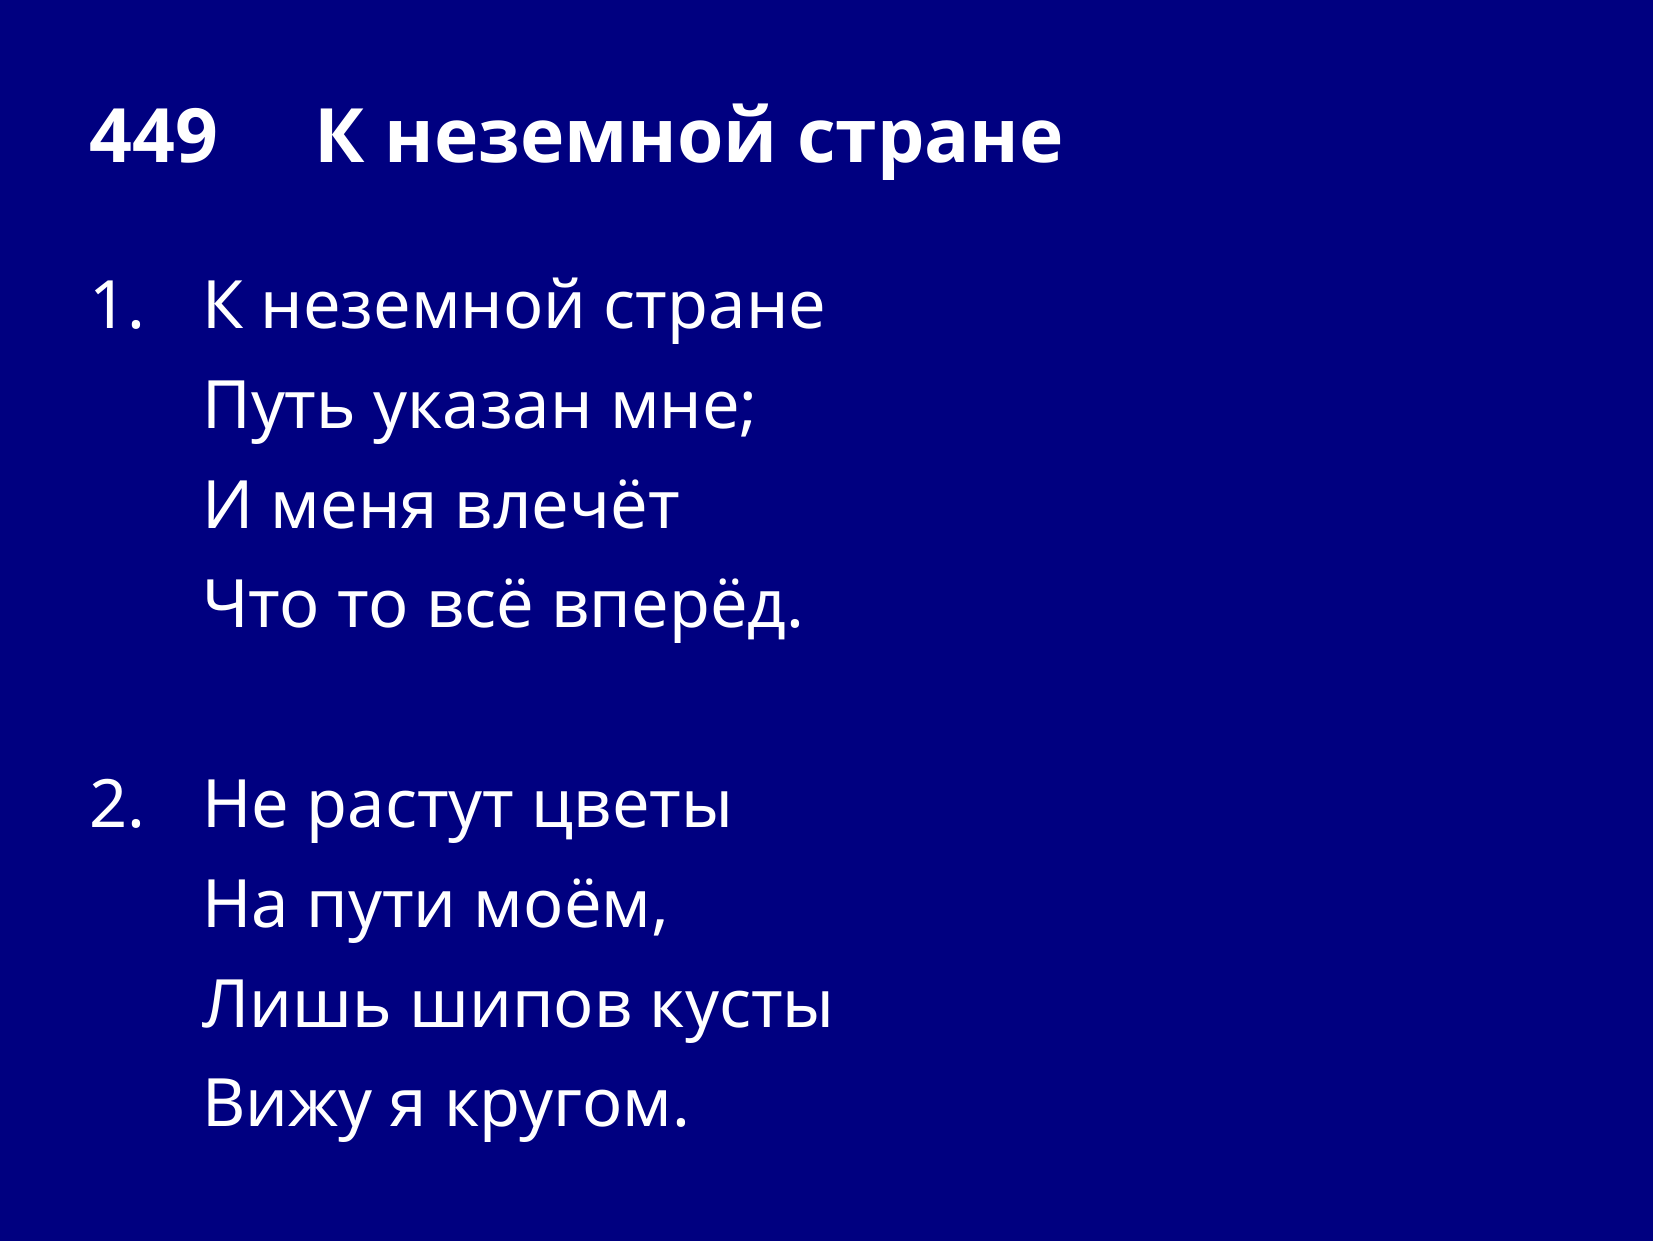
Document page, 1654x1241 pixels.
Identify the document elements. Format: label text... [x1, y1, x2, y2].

text_box 449 К неземной стране [75, 75, 1576, 188]
text_box 1. К неземной стране Путь указан мне; И меня влечёт Что то всё вперёд. 2. Не растут цветы На пути моём, Лишь шипов кусты Вижу я кругом. [75, 188, 1576, 1163]
